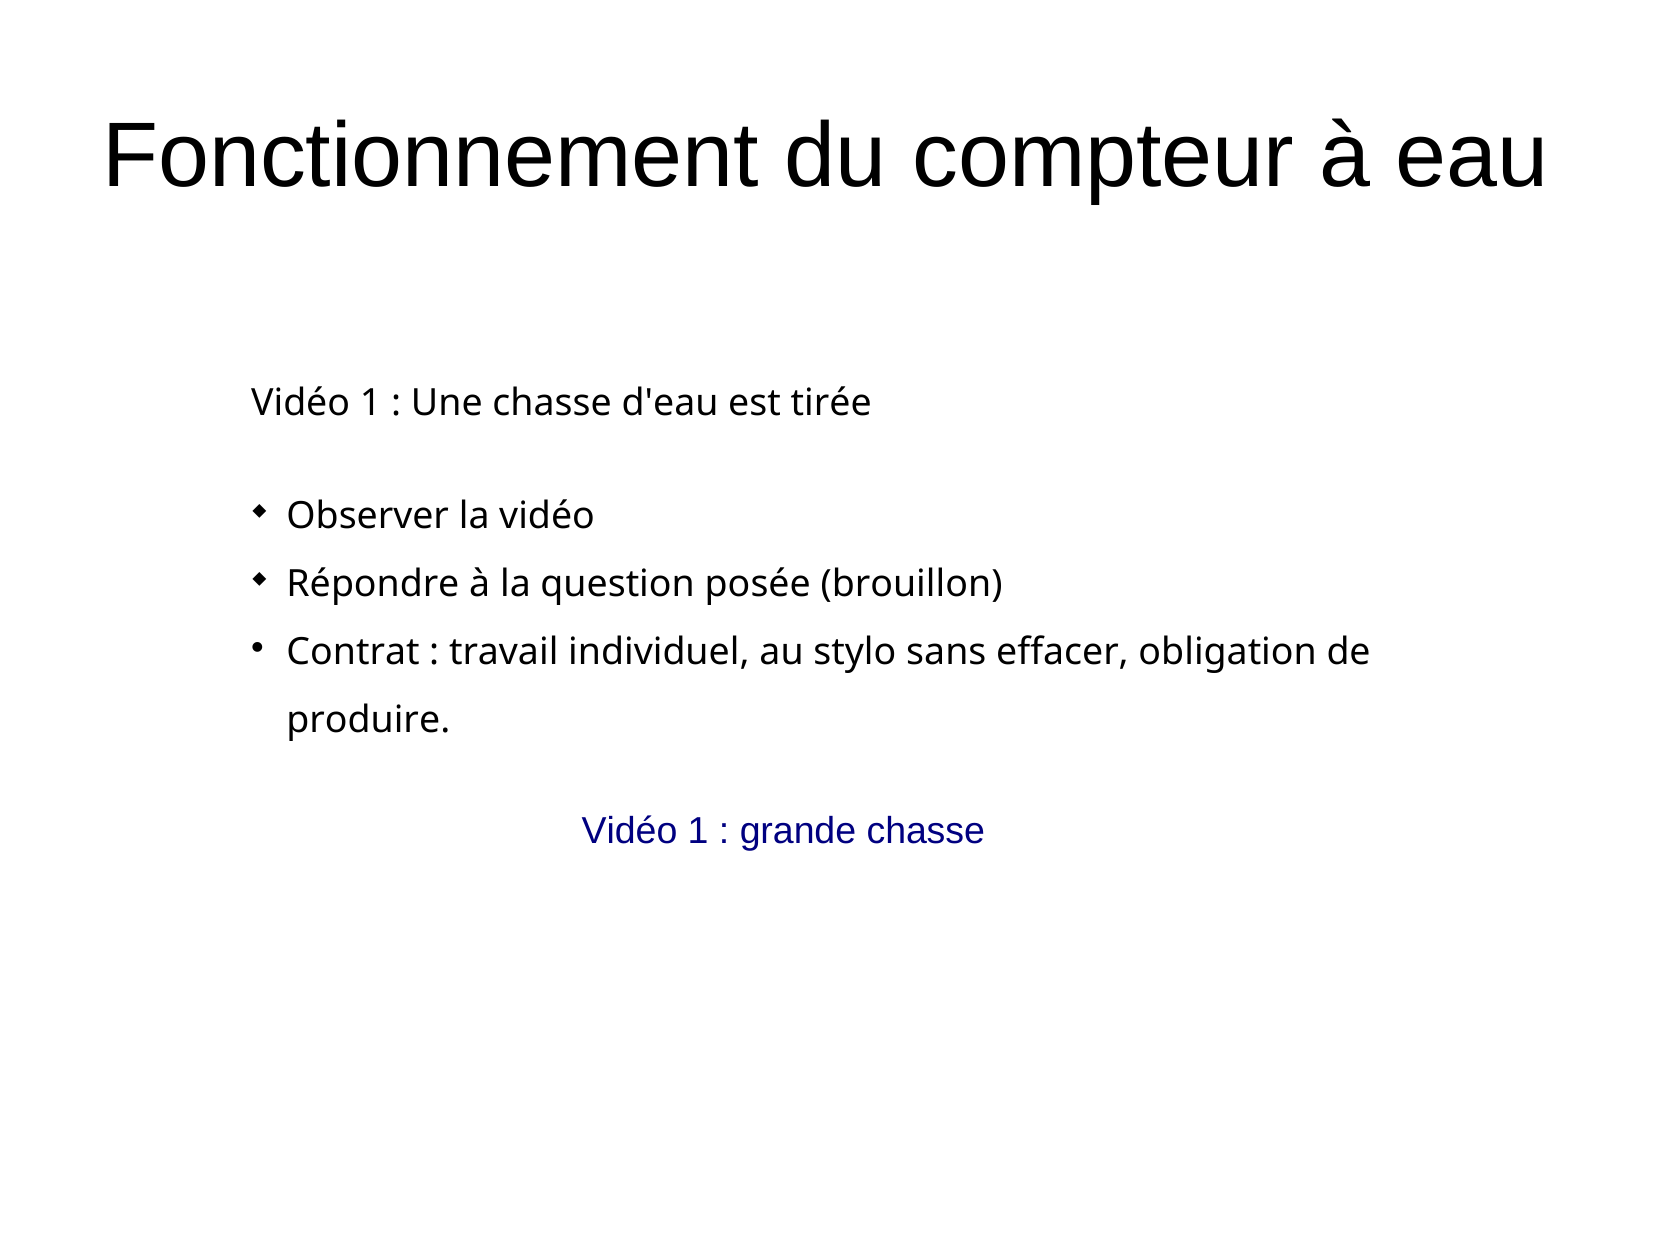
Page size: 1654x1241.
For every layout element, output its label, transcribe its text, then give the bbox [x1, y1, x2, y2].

title Fonctionnement du compteur à eau [82, 49, 1571, 257]
text_box Vidéo 1 : grande chasse [566, 803, 1123, 863]
text_box Vidéo 1 : Une chasse d'eau est tirée Observer la vidéo Répondre à la question posée (brouillon) Contrat : travail individuel, au stylo sans effacer, obligation de produire. [236, 370, 1536, 815]
